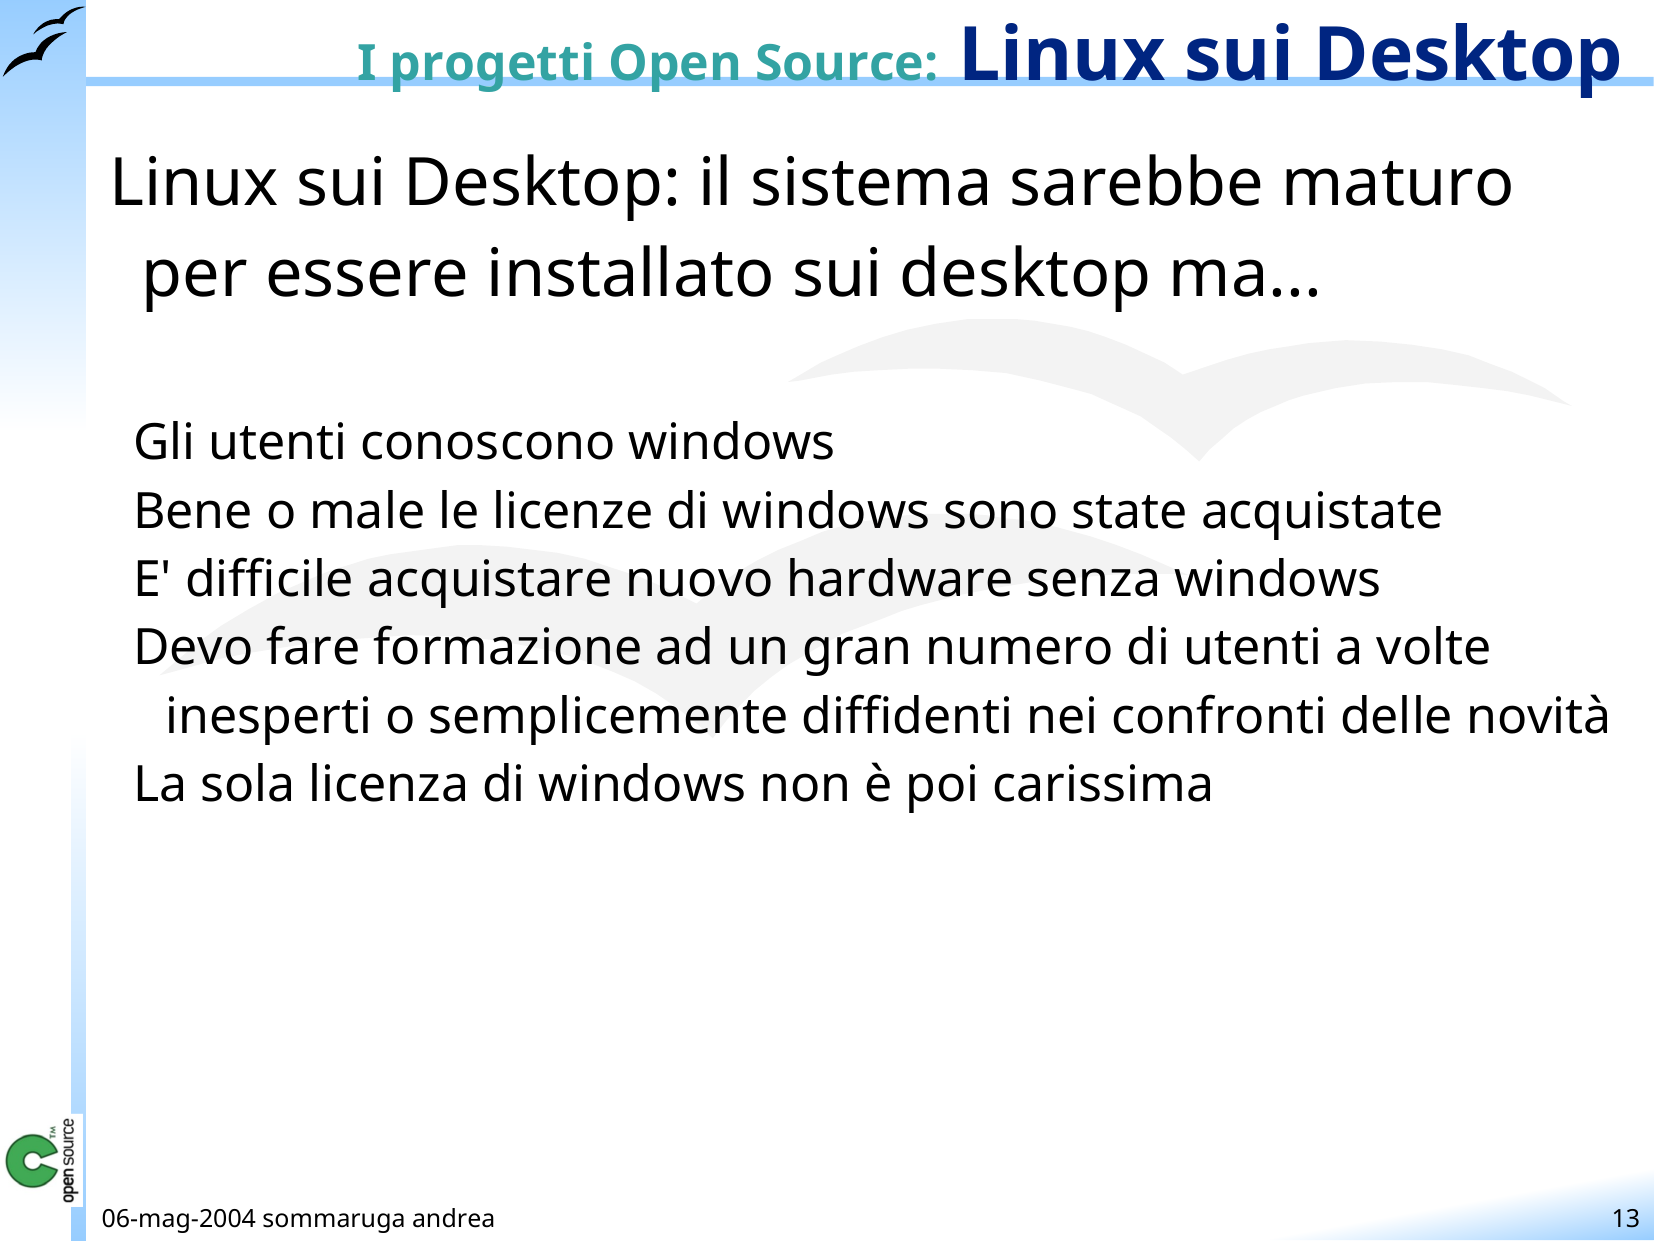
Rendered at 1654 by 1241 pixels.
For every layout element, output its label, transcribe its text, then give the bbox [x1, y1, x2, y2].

picture [1, 1115, 83, 1207]
title I progetti Open Source: Linux sui Desktop [85, 0, 1654, 104]
list Linux sui Desktop: il sistema sarebbe maturo per essere installato sui desktop ma... Gli utenti conoscono windows Bene o male le licenze di windows sono state acquistate E' difficile acquistare nuovo hardware senza windows Devo fare formazione ad un gran numero di utenti a volte inesperti o semplicemente diffidenti nei confronti delle novità La sola licenza di windows non è poi carissima [85, 134, 1628, 1163]
